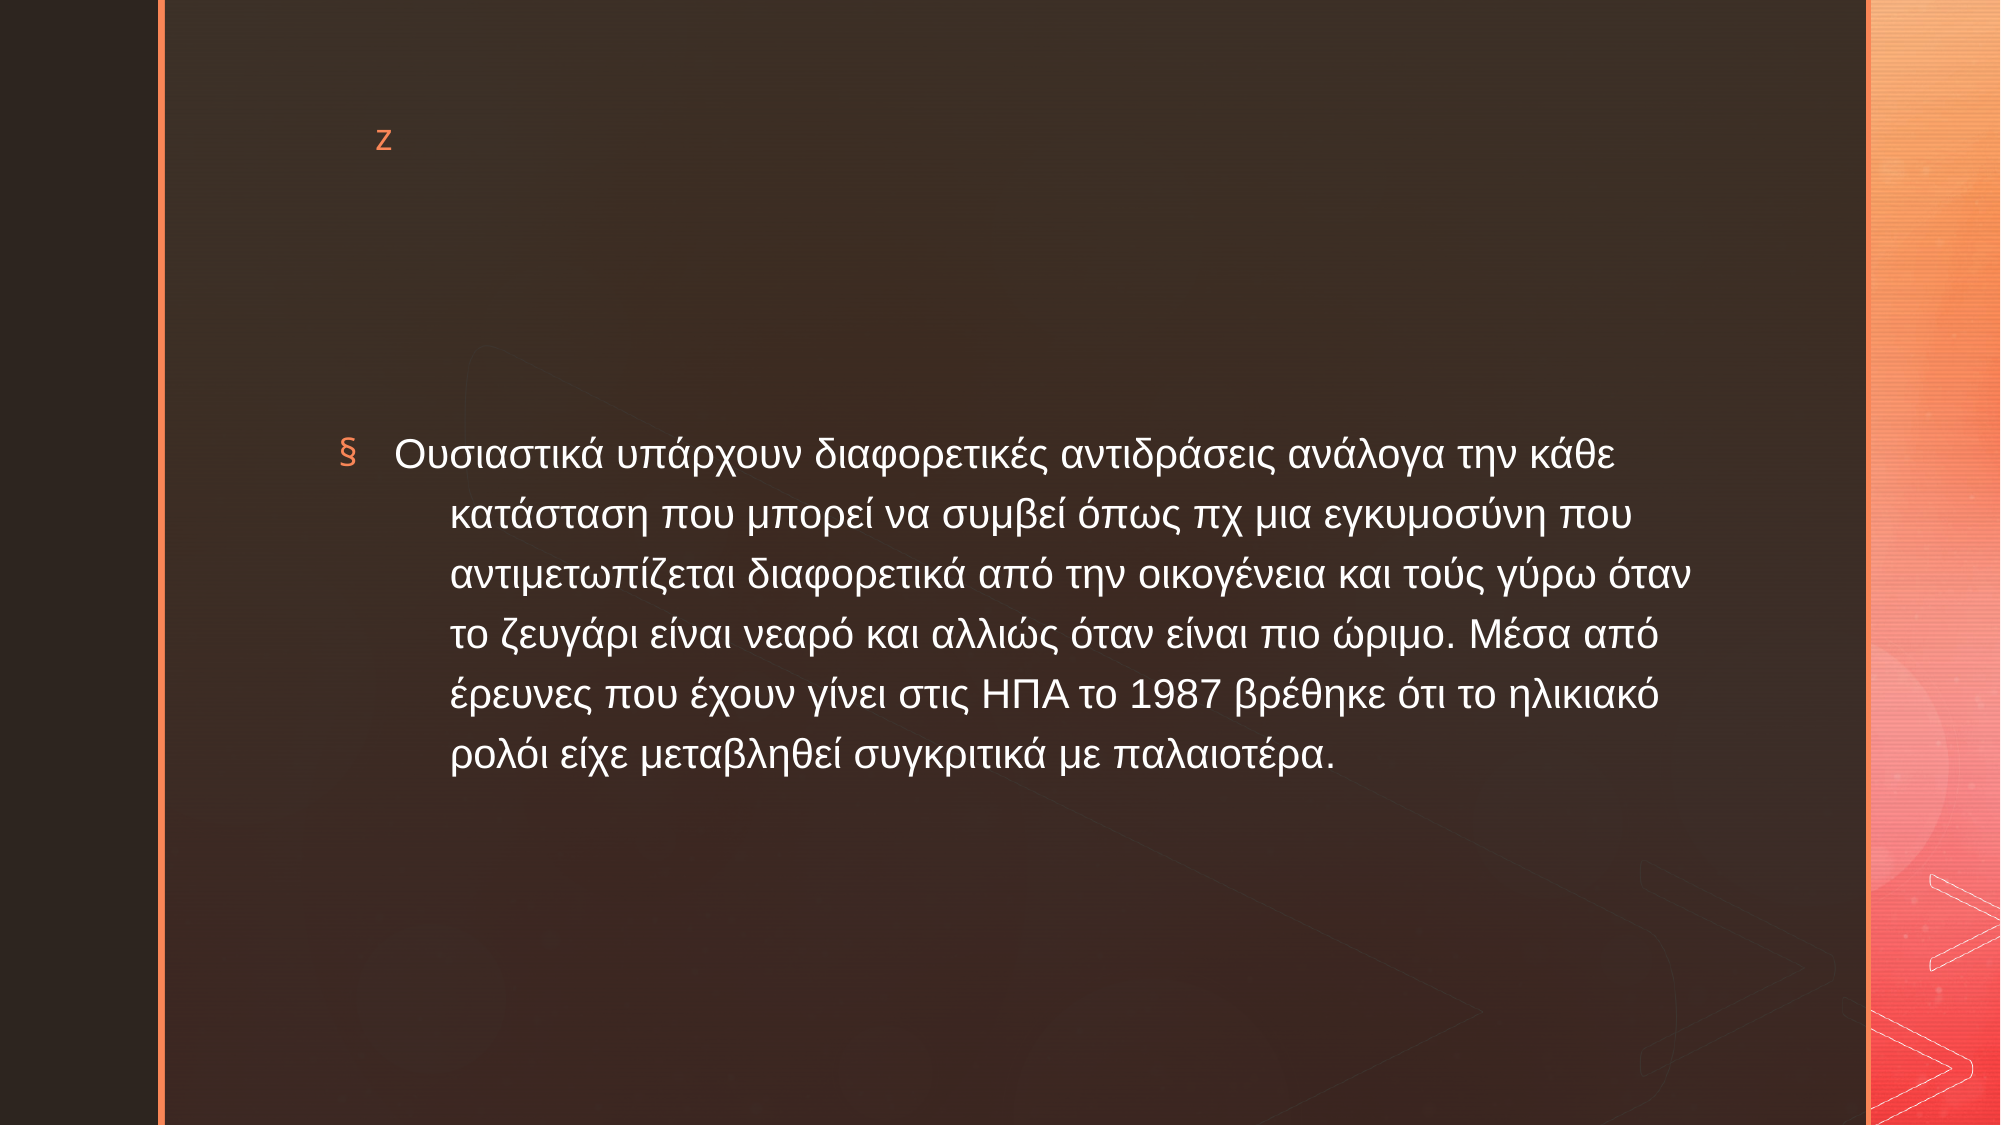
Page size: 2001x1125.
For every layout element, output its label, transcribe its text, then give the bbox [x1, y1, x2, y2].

list Ουσιαστικά υπάρχουν διαφορετικές αντιδράσεις ανάλογα την κάθε κατάσταση που μπορεί να συμβεί όπως πχ μια εγκυμοσύνη που αντιμετωπίζεται διαφορετικά από την οικογένεια και τούς γύρω όταν το ζευγάρι είναι νεαρό και αλλιώς όταν είναι πιο ώριμο. Μέσα από έρευνες που έχουν γίνει στις ΗΠΑ το 1987 βρέθηκε ότι το ηλικιακό ρολόι είχε μεταβληθεί συγκριτικά με παλαιοτέρα. [321, 201, 1734, 993]
